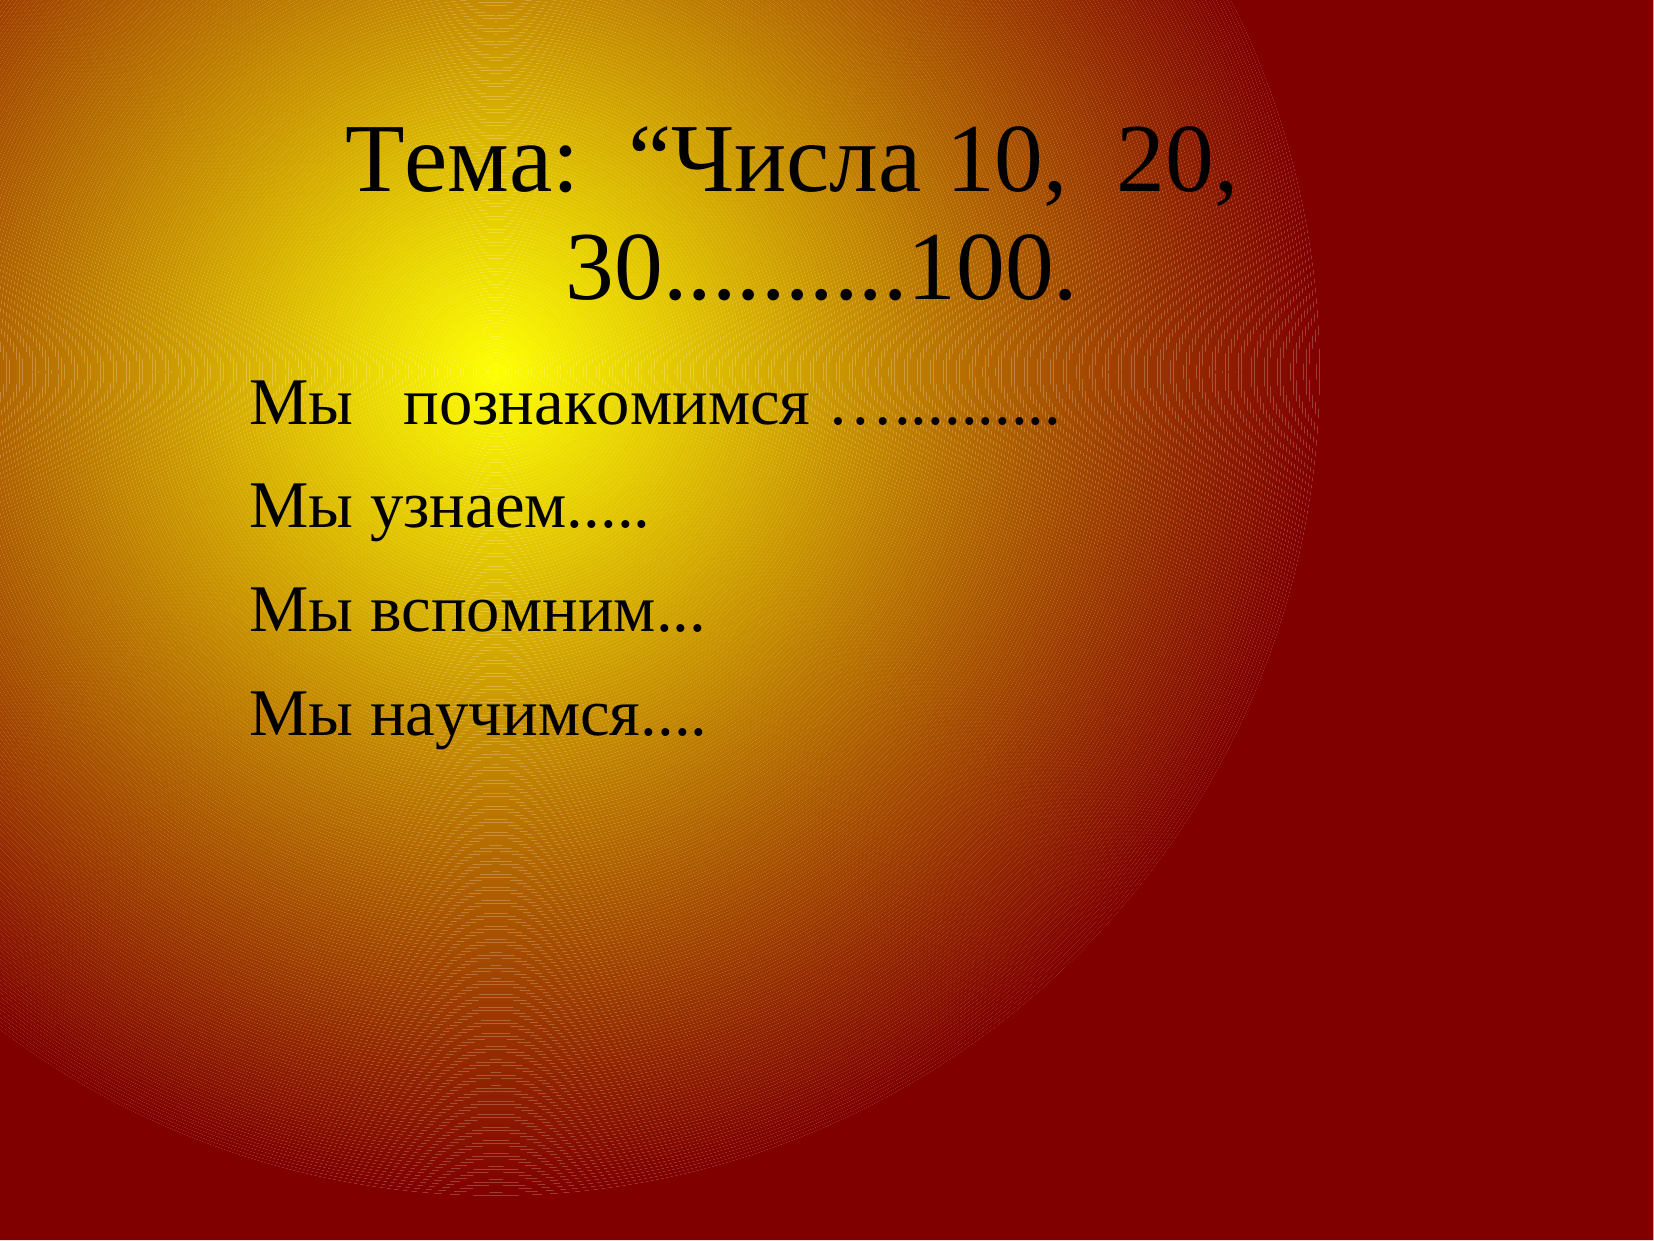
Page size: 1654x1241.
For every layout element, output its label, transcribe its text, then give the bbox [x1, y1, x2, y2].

title Тема: “Числа 10, 20, 30..........100. [98, 104, 1511, 321]
list Мы познакомимся ….......... Мы узнаем..... Мы вспомним... Мы научимся.... [178, 364, 1570, 1147]
